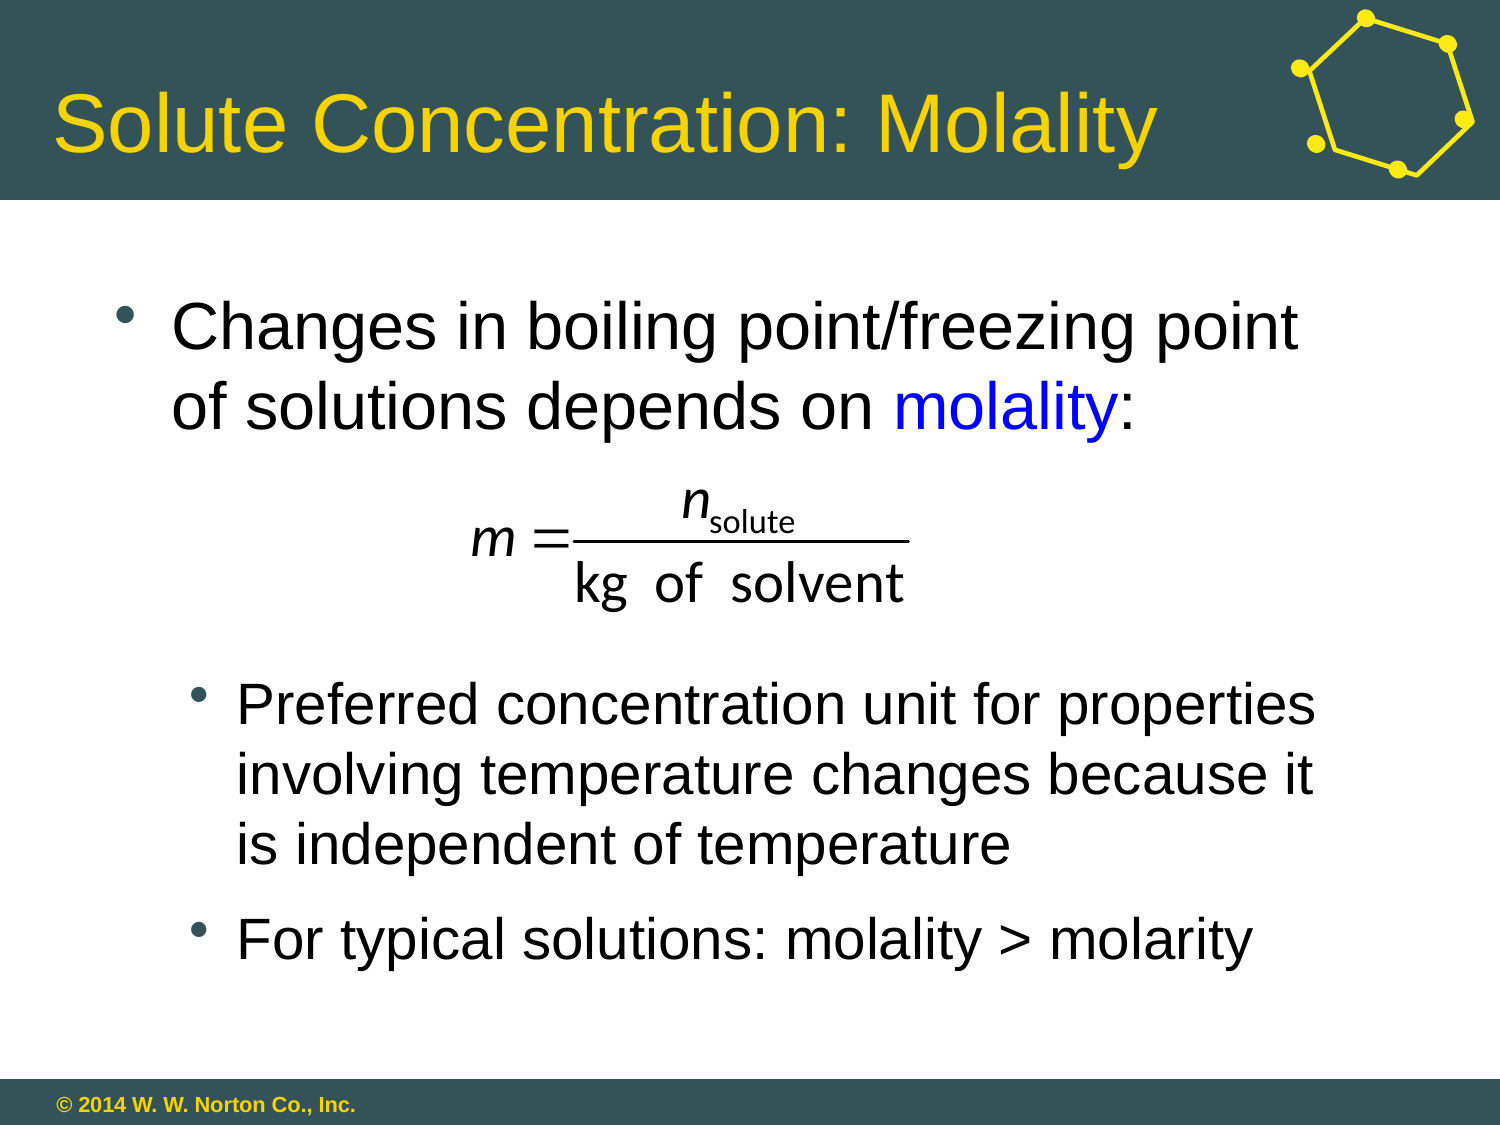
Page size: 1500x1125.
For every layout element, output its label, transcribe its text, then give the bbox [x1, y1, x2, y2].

title Solute Concentration: Molality [37, 37, 1325, 200]
chart [462, 462, 921, 625]
list Changes in boiling point/freezing point of solutions depends on molality: Preferred concentration unit for properties involving temperature changes because it is independent of temperature For typical solutions: molality > molarity [99, 275, 1363, 1013]
